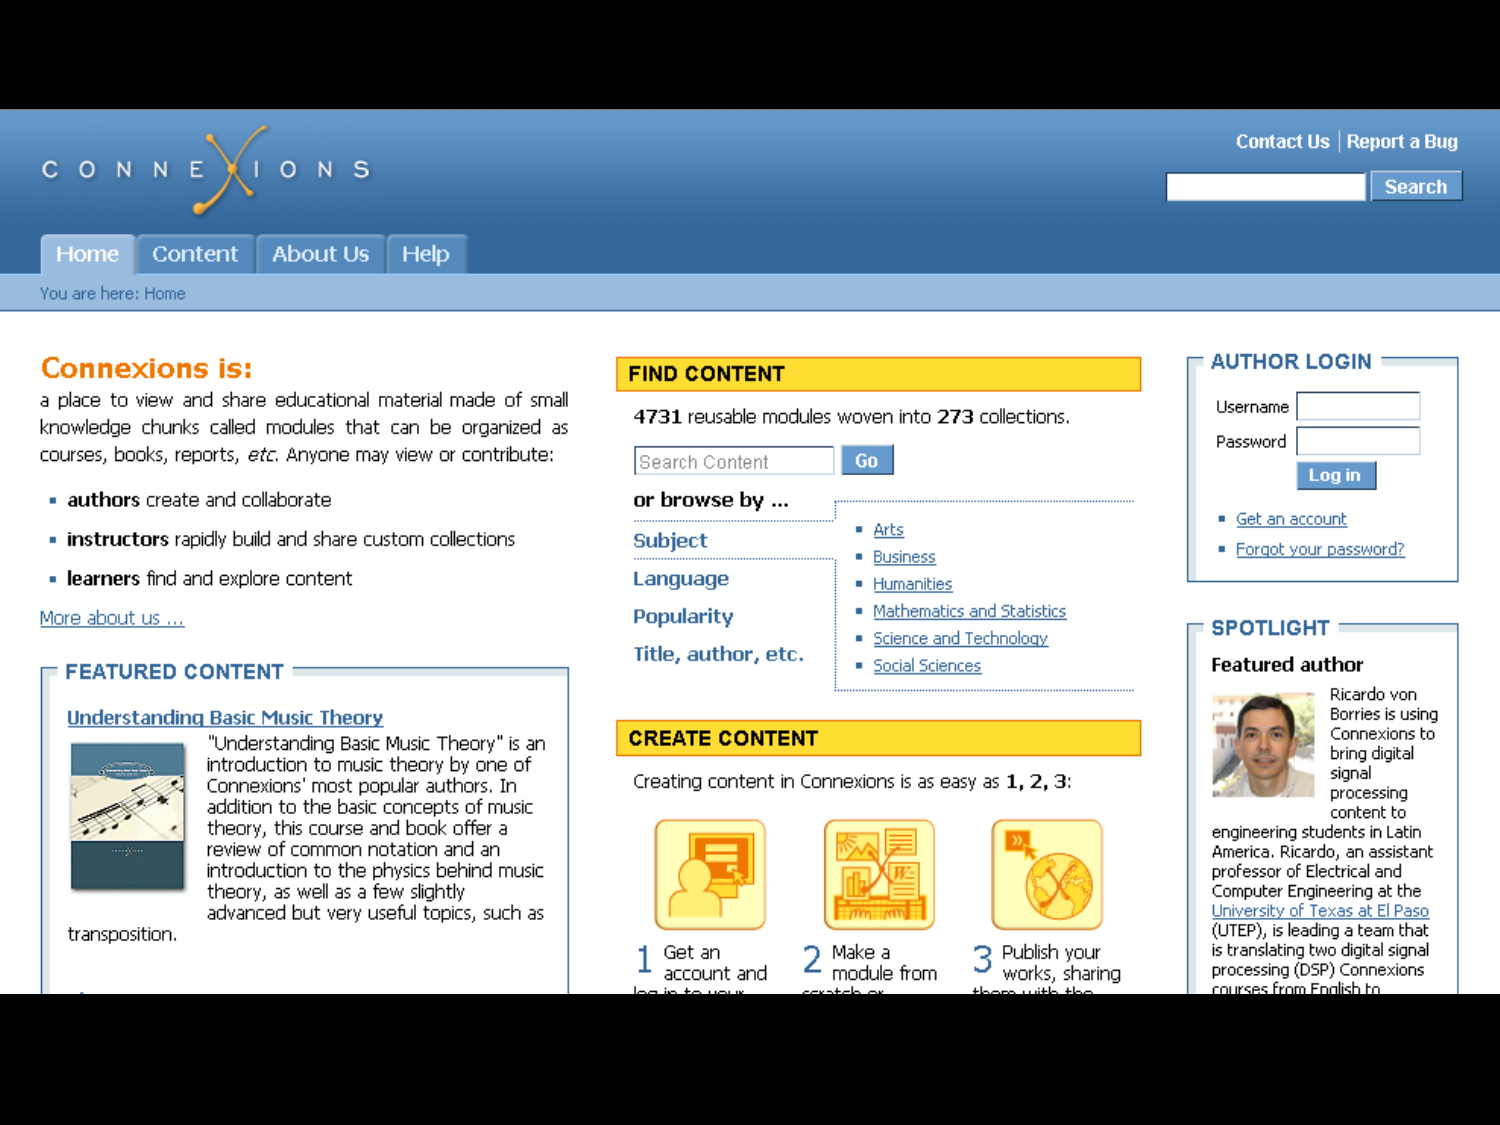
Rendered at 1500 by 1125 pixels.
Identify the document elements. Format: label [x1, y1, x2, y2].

picture [0, 109, 1500, 994]
